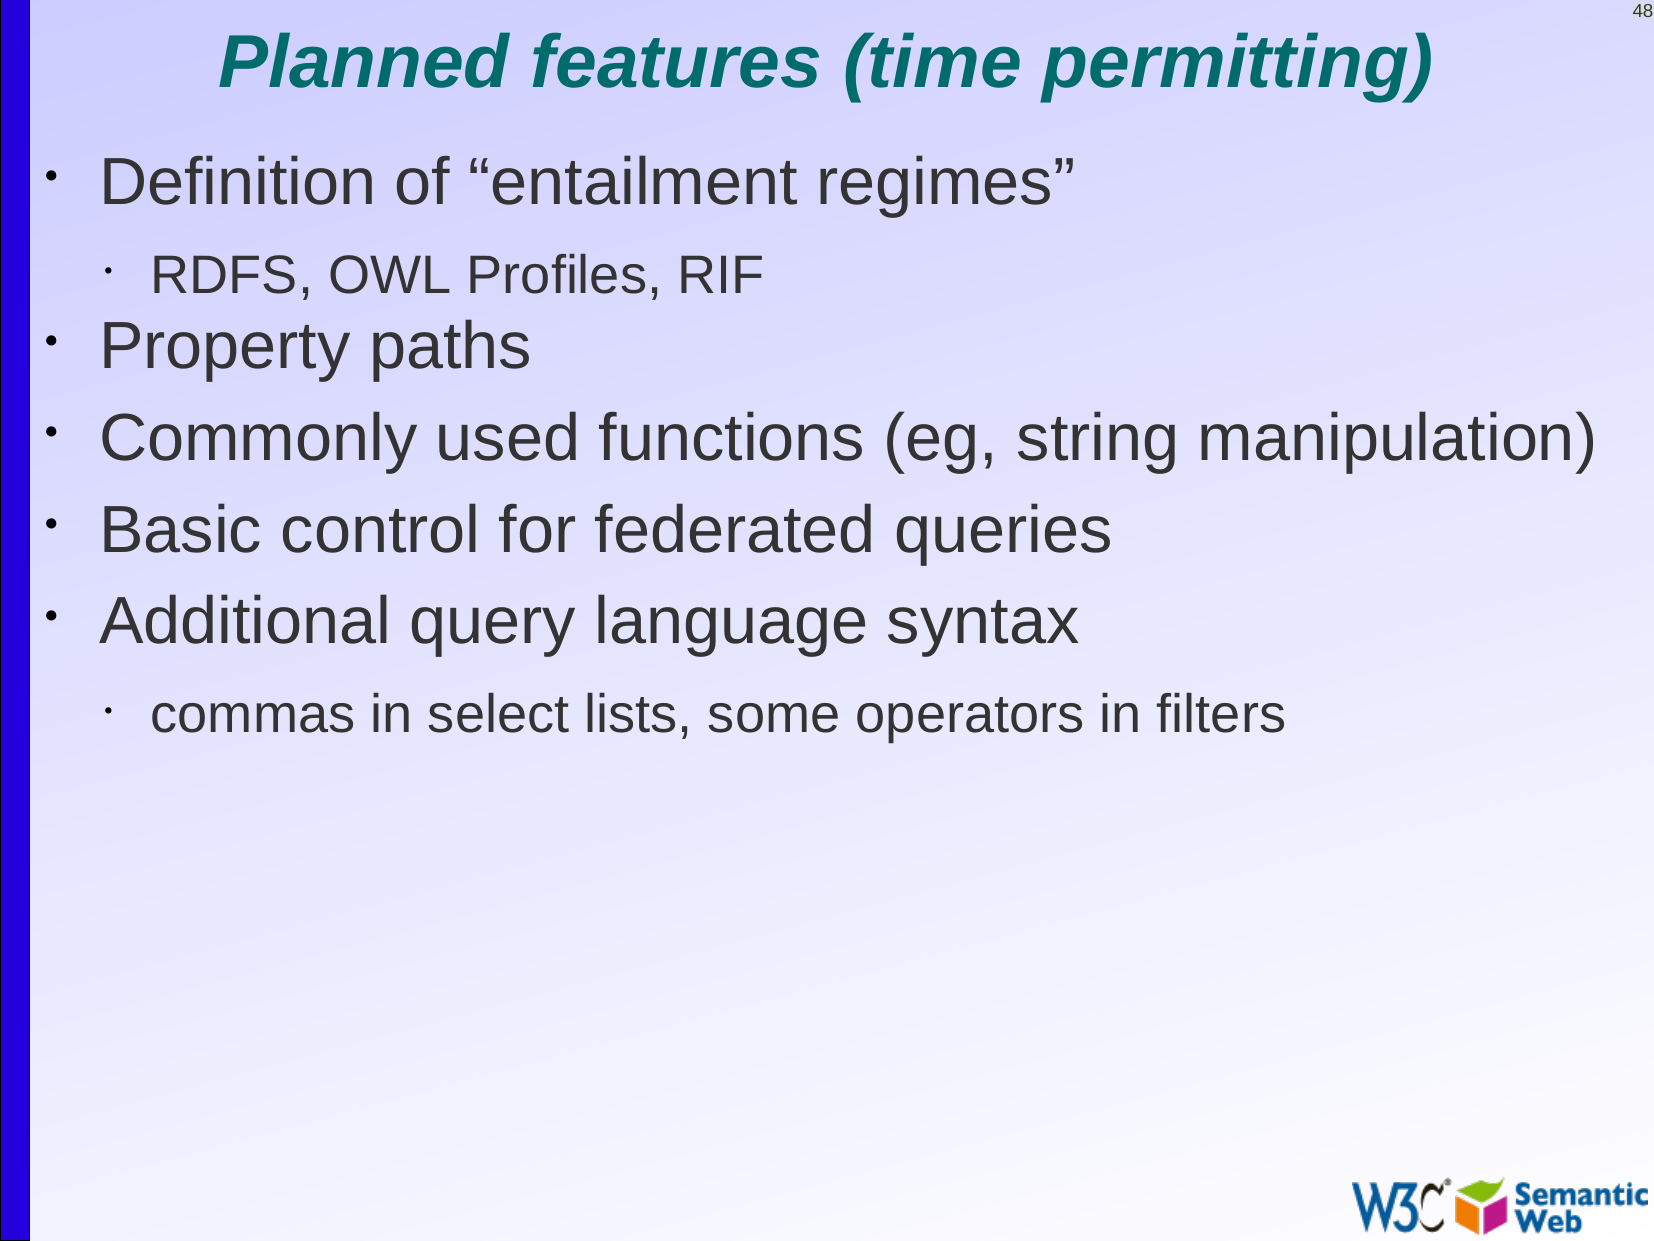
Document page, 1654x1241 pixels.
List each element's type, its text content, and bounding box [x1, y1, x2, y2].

list Definition of “entailment regimes” RDFS, OWL Profiles, RIF Property paths Commonly used functions (eg, string manipulation) Basic control for federated queries Additional query language syntax commas in select lists, some operators in filters [29, 147, 1624, 1119]
picture [1352, 1175, 1648, 1235]
title Planned features (time permitting) [0, 13, 1654, 117]
